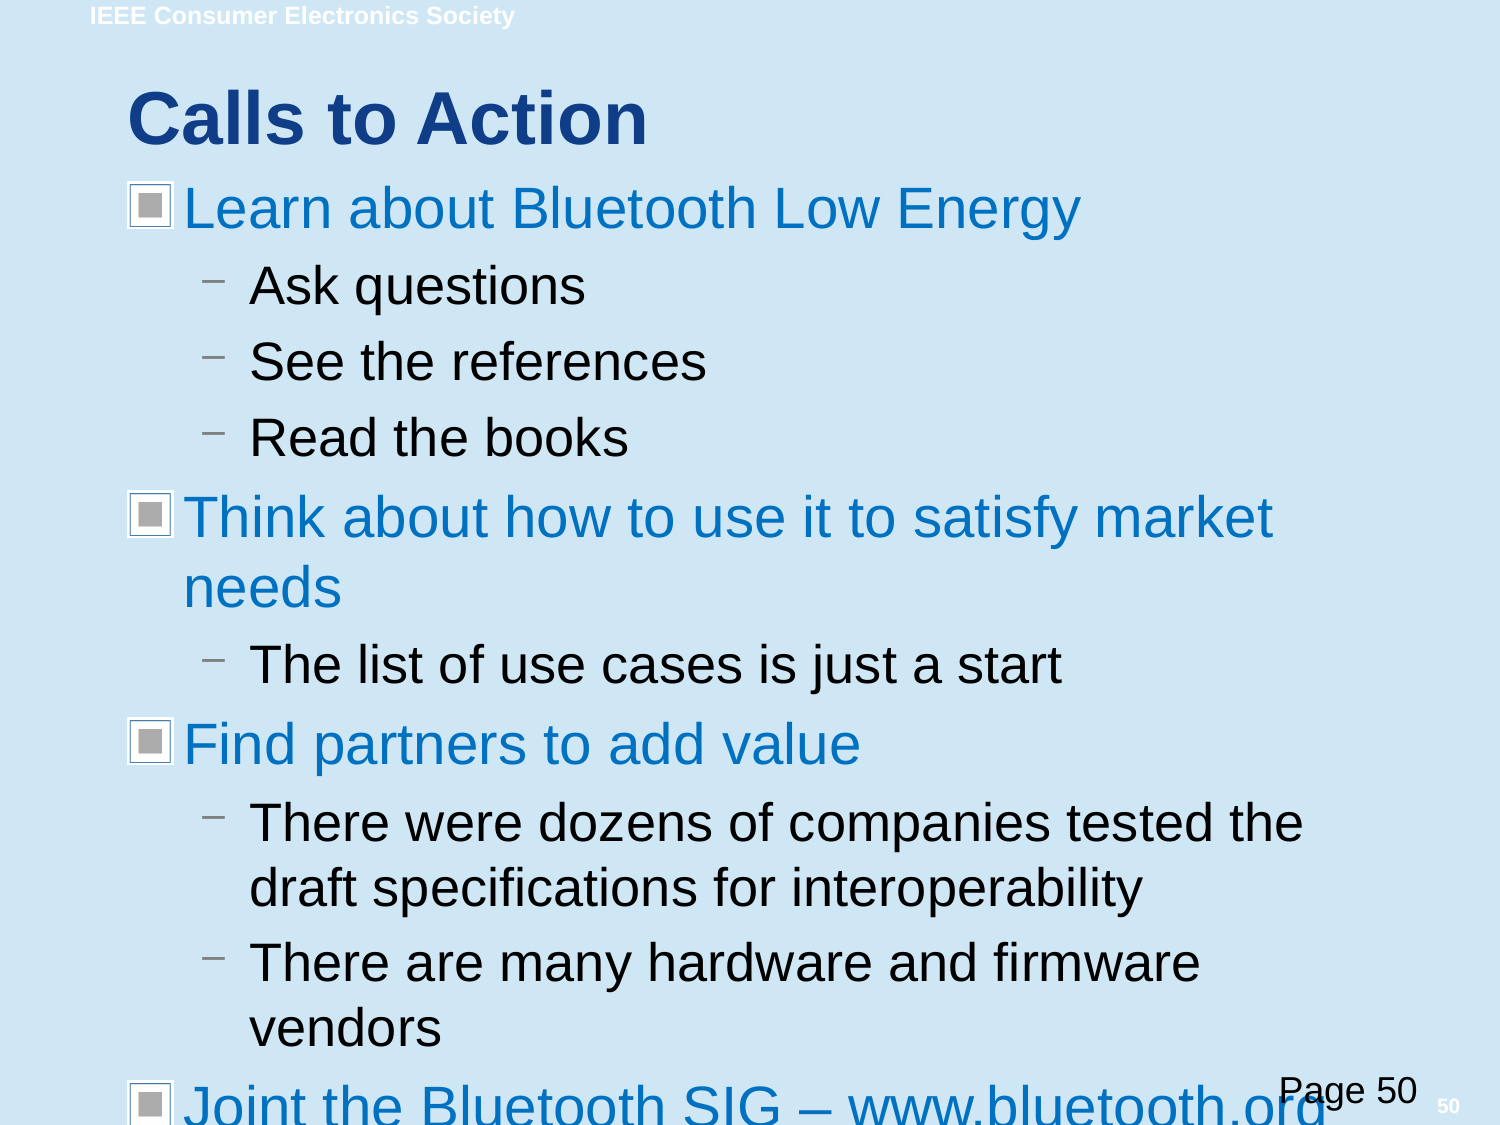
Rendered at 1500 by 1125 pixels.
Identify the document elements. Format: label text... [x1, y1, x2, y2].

slide_number Page <number> [1263, 1058, 1500, 1090]
list Learn about Bluetooth Low Energy Ask questions See the references Read the books Think about how to use it to satisfy market needs The list of use cases is just a start Find partners to add value There were dozens of companies tested the draft specifications for interoperability There are many hardware and firmware vendors Joint the Bluetooth SIG – www.bluetooth.org It cost nothing but IP rights to join as an Adopter – you can read technical announcements, read FRD and you get prototype specifications It cost money to join as an Associate, but then you can participate in the technical work – we are subject to non-disclosure rules! [112, 162, 1388, 1000]
title Calls to Action [112, 62, 1388, 162]
picture [127, 1080, 174, 1125]
